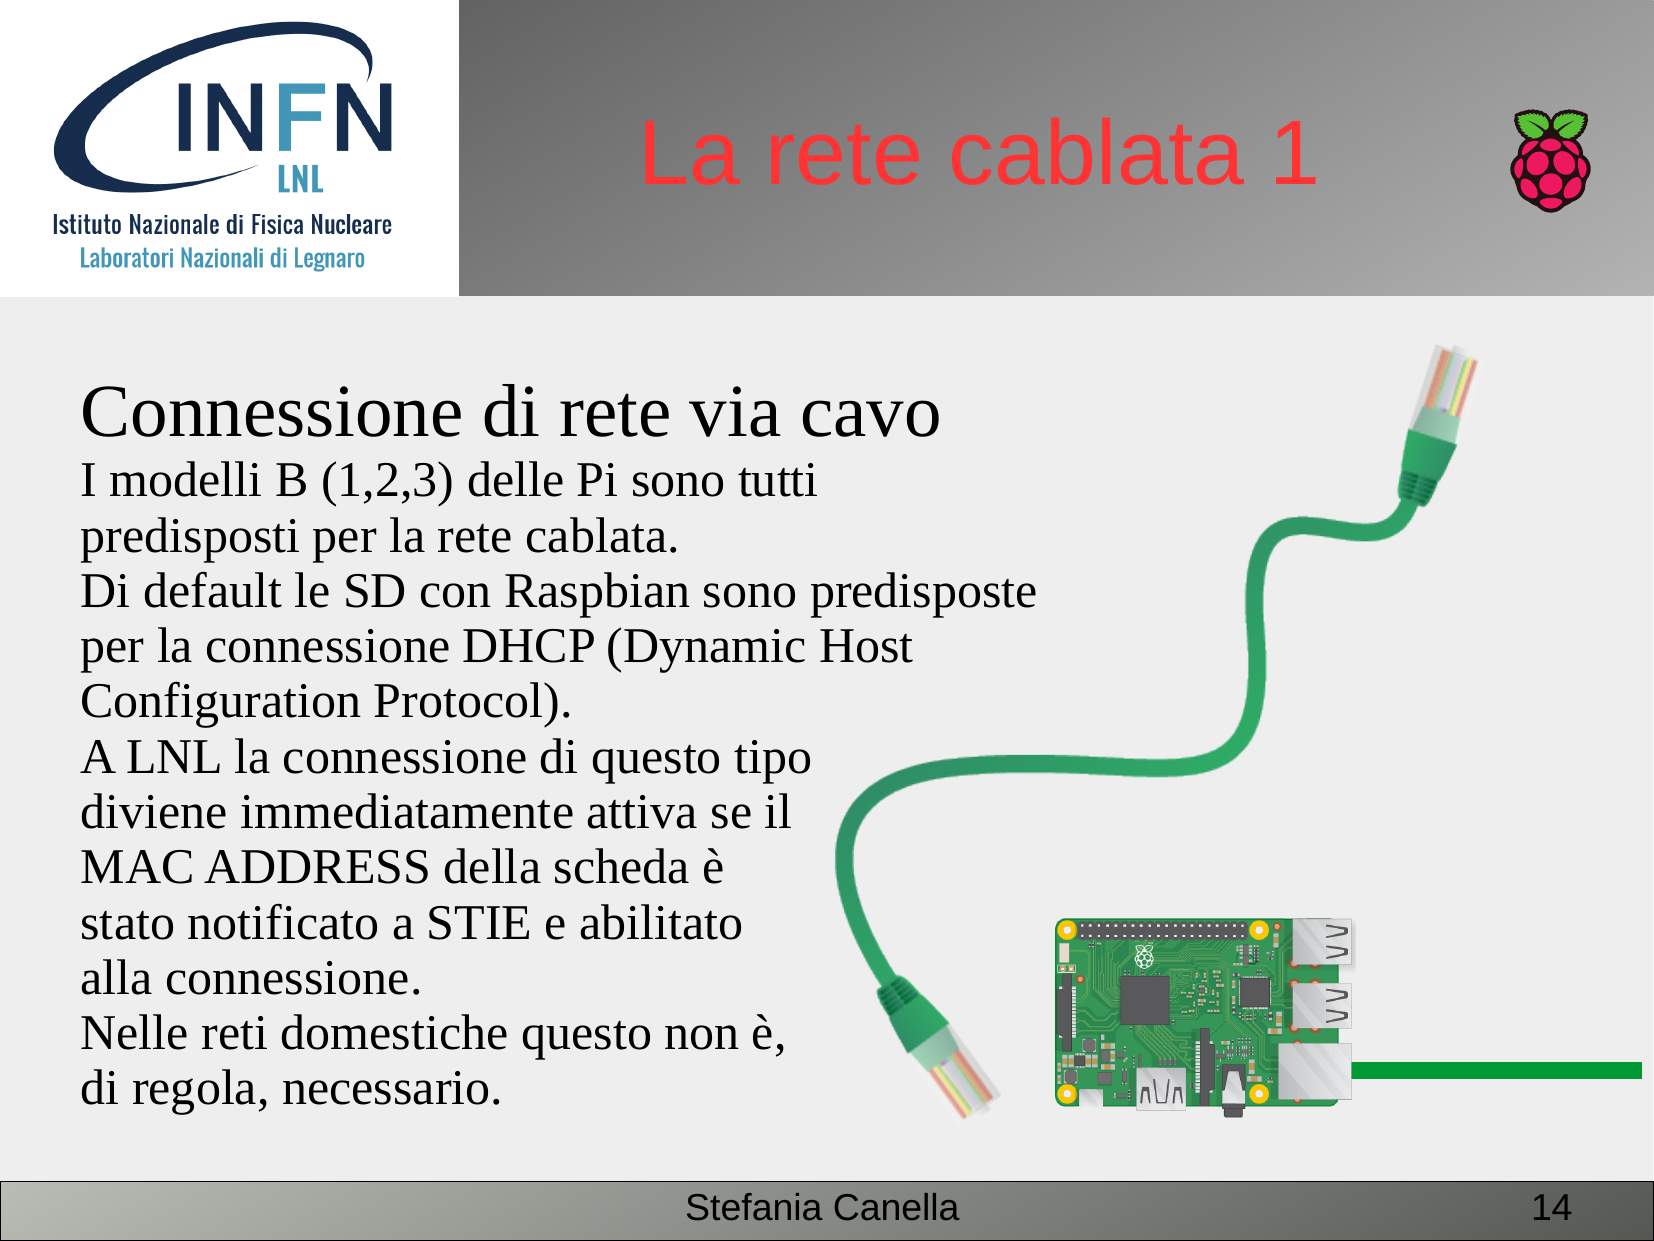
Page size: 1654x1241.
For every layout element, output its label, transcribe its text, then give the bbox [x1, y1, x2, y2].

text_box Stefania Canella [670, 1179, 984, 1241]
text_box <number> [1516, 1179, 1654, 1241]
text_box [459, 0, 1654, 296]
text_box [984, 1181, 1516, 1241]
text_box Connessione di rete via cavo I modelli B (1,2,3) delle Pi sono tutti predisposti per la rete cablata. Di default le SD con Raspbian sono predisposte per la connessione DHCP (Dynamic Host Configuration Protocol). A LNL la connessione di questo tipo diviene immediatamente attiva se il MAC ADDRESS della scheda è stato notificato a STIE e abilitato alla connessione. Nelle reti domestiche questo non è, di regola, necessario. [80, 315, 594, 1171]
picture [594, 292, 1654, 1179]
text_box [0, 1181, 670, 1241]
title La rete cablata 1 [459, 49, 1571, 257]
picture [0, 0, 459, 297]
